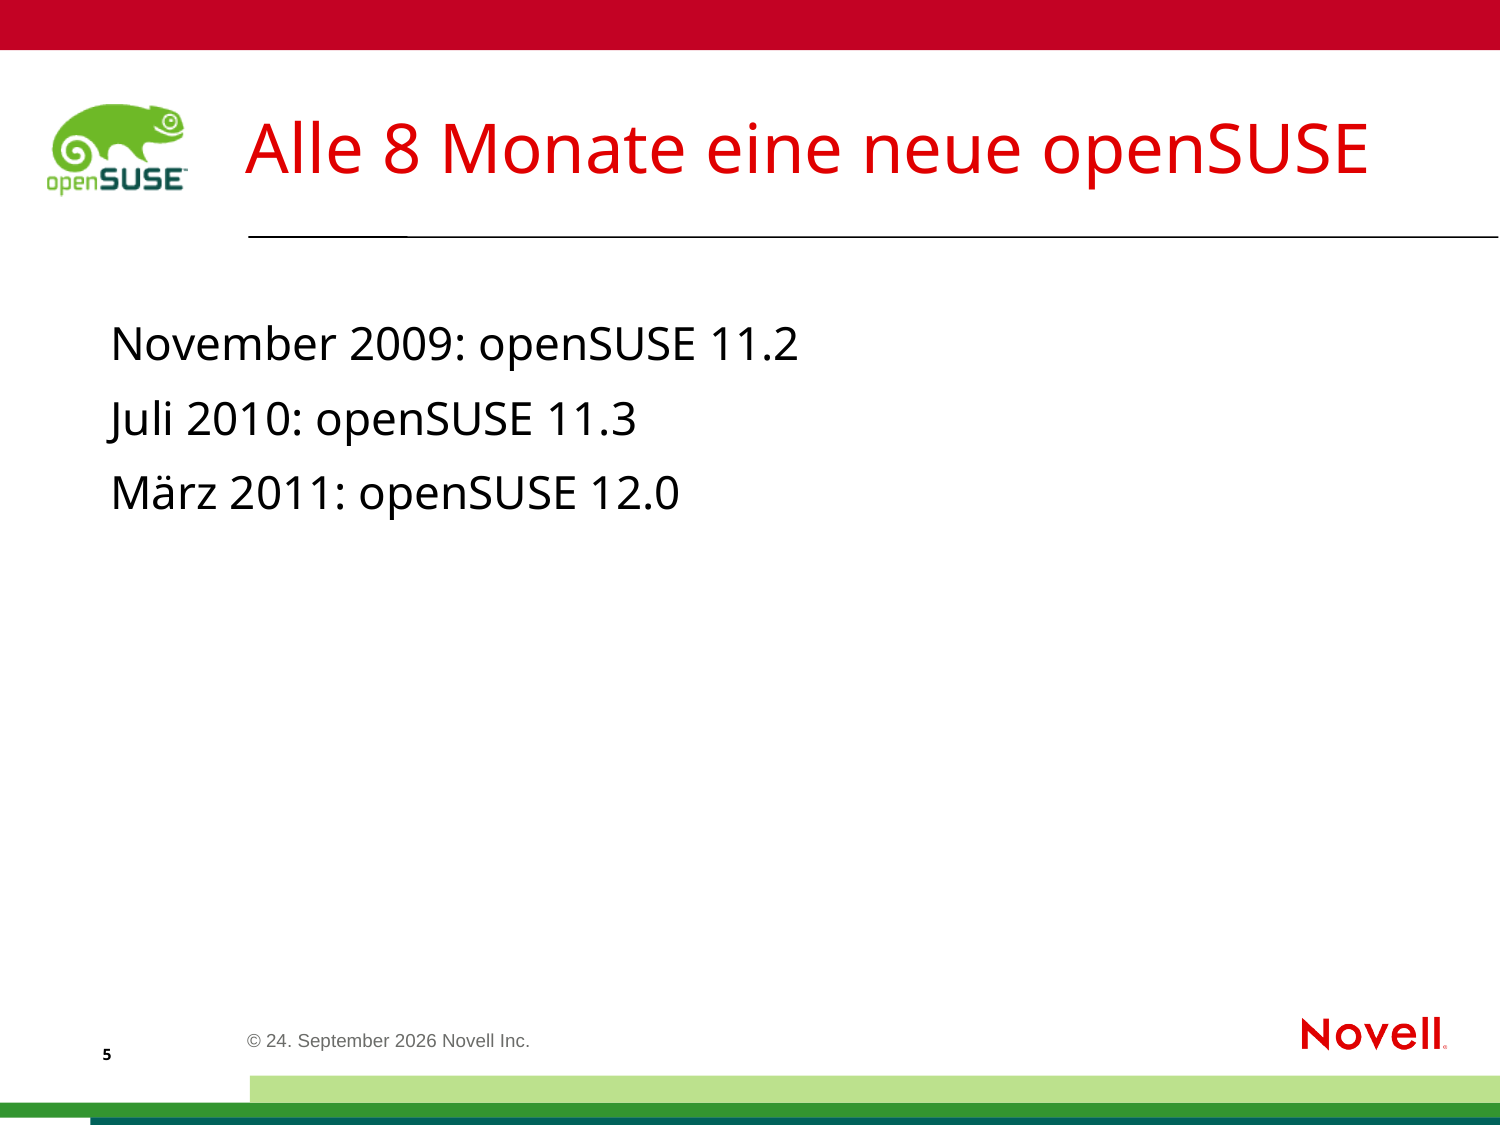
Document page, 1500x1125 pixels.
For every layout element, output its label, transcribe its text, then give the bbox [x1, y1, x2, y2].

picture [1295, 1011, 1453, 1056]
title Alle 8 Monate eine neue openSUSE [245, 68, 1408, 231]
list November 2009: openSUSE 11.2 Juli 2010: openSUSE 11.3 März 2011: openSUSE 12.0 [110, 312, 1391, 1022]
picture [47, 104, 188, 197]
